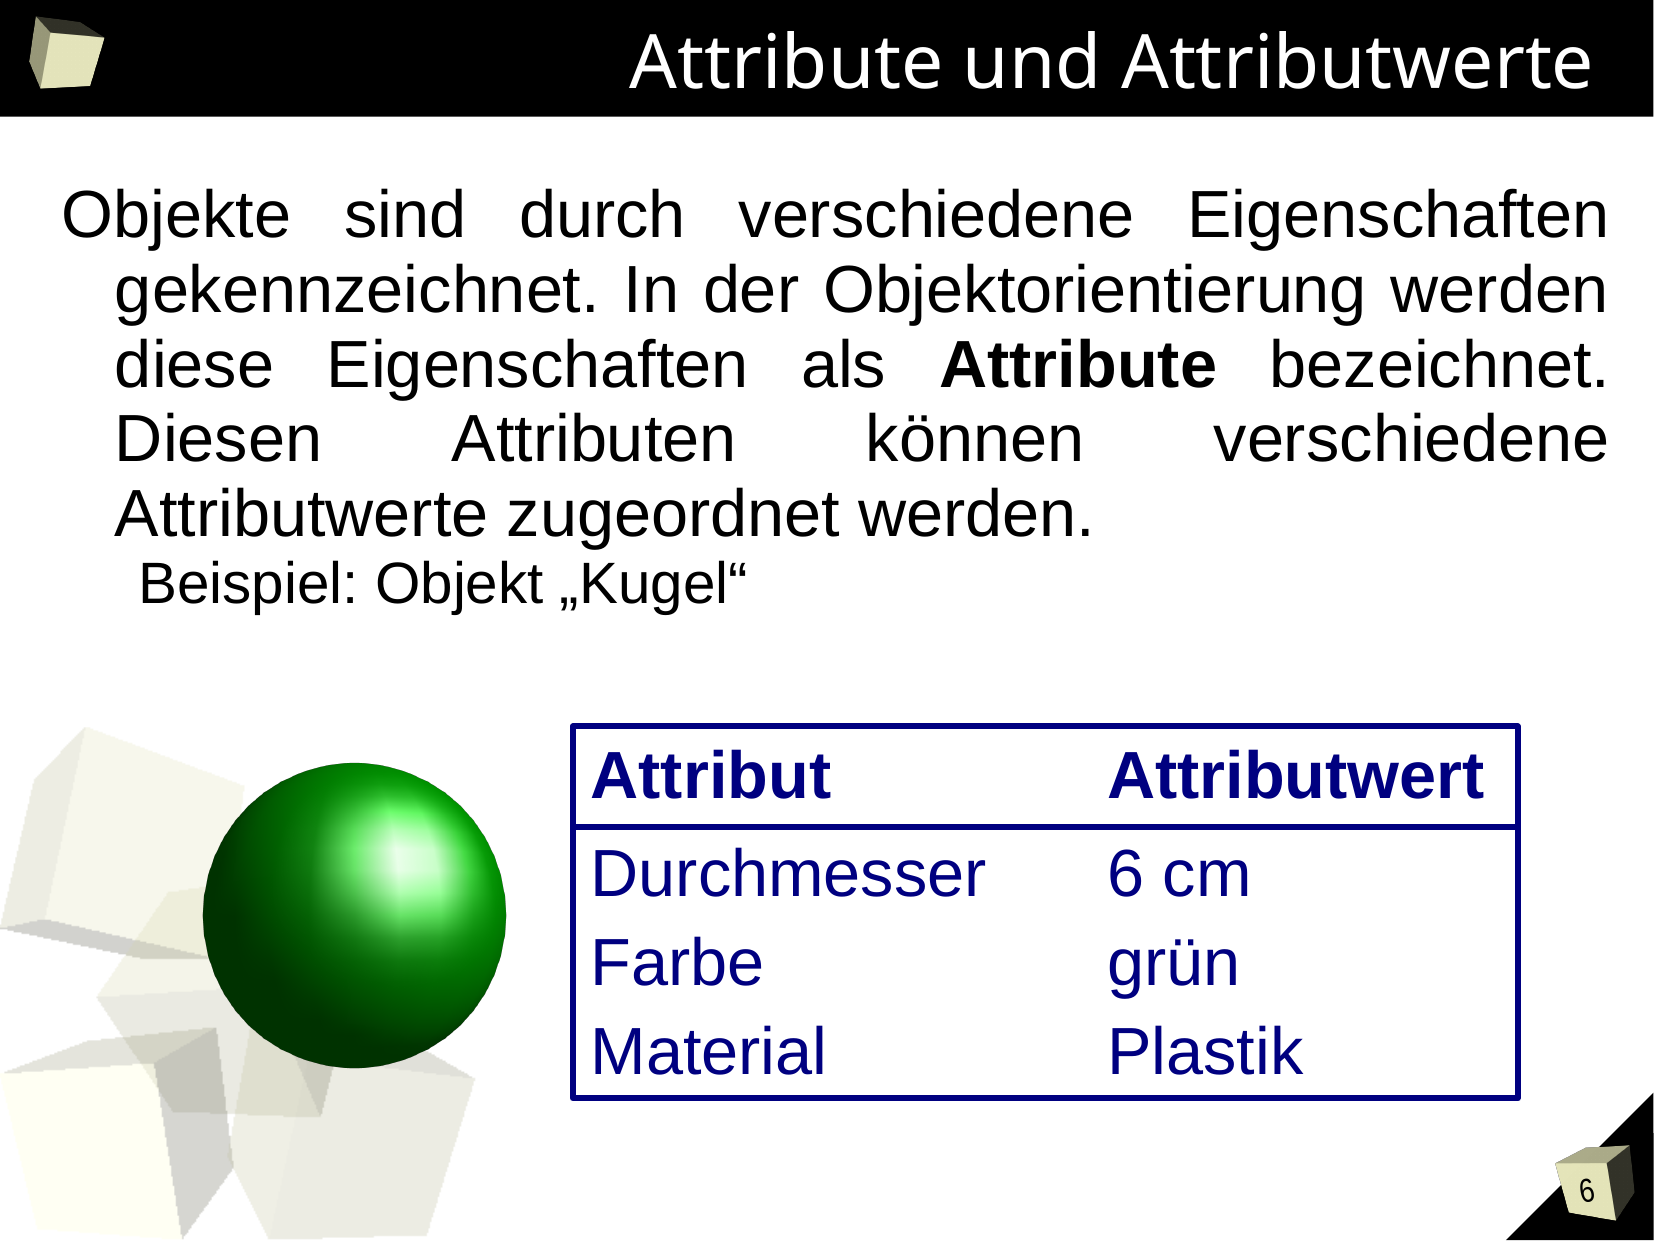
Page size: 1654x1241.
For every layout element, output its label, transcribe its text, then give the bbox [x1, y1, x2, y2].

picture [0, 726, 477, 1241]
text_box Attribut Attributwert Durchmesser 6 cm Farbe grün Material Plastik [590, 738, 1506, 1089]
list Objekte sind durch verschiedene Eigenschaften gekennzeichnet. In der Objektorientierung werden diese Eigenschaften als Attribute bezeichnet. Diesen Attributen können verschiedene Attributwerte zugeordnet werden. Beispiel: Objekt „Kugel“ [44, 177, 1611, 650]
title Attribute und Attributwerte [118, 0, 1595, 119]
